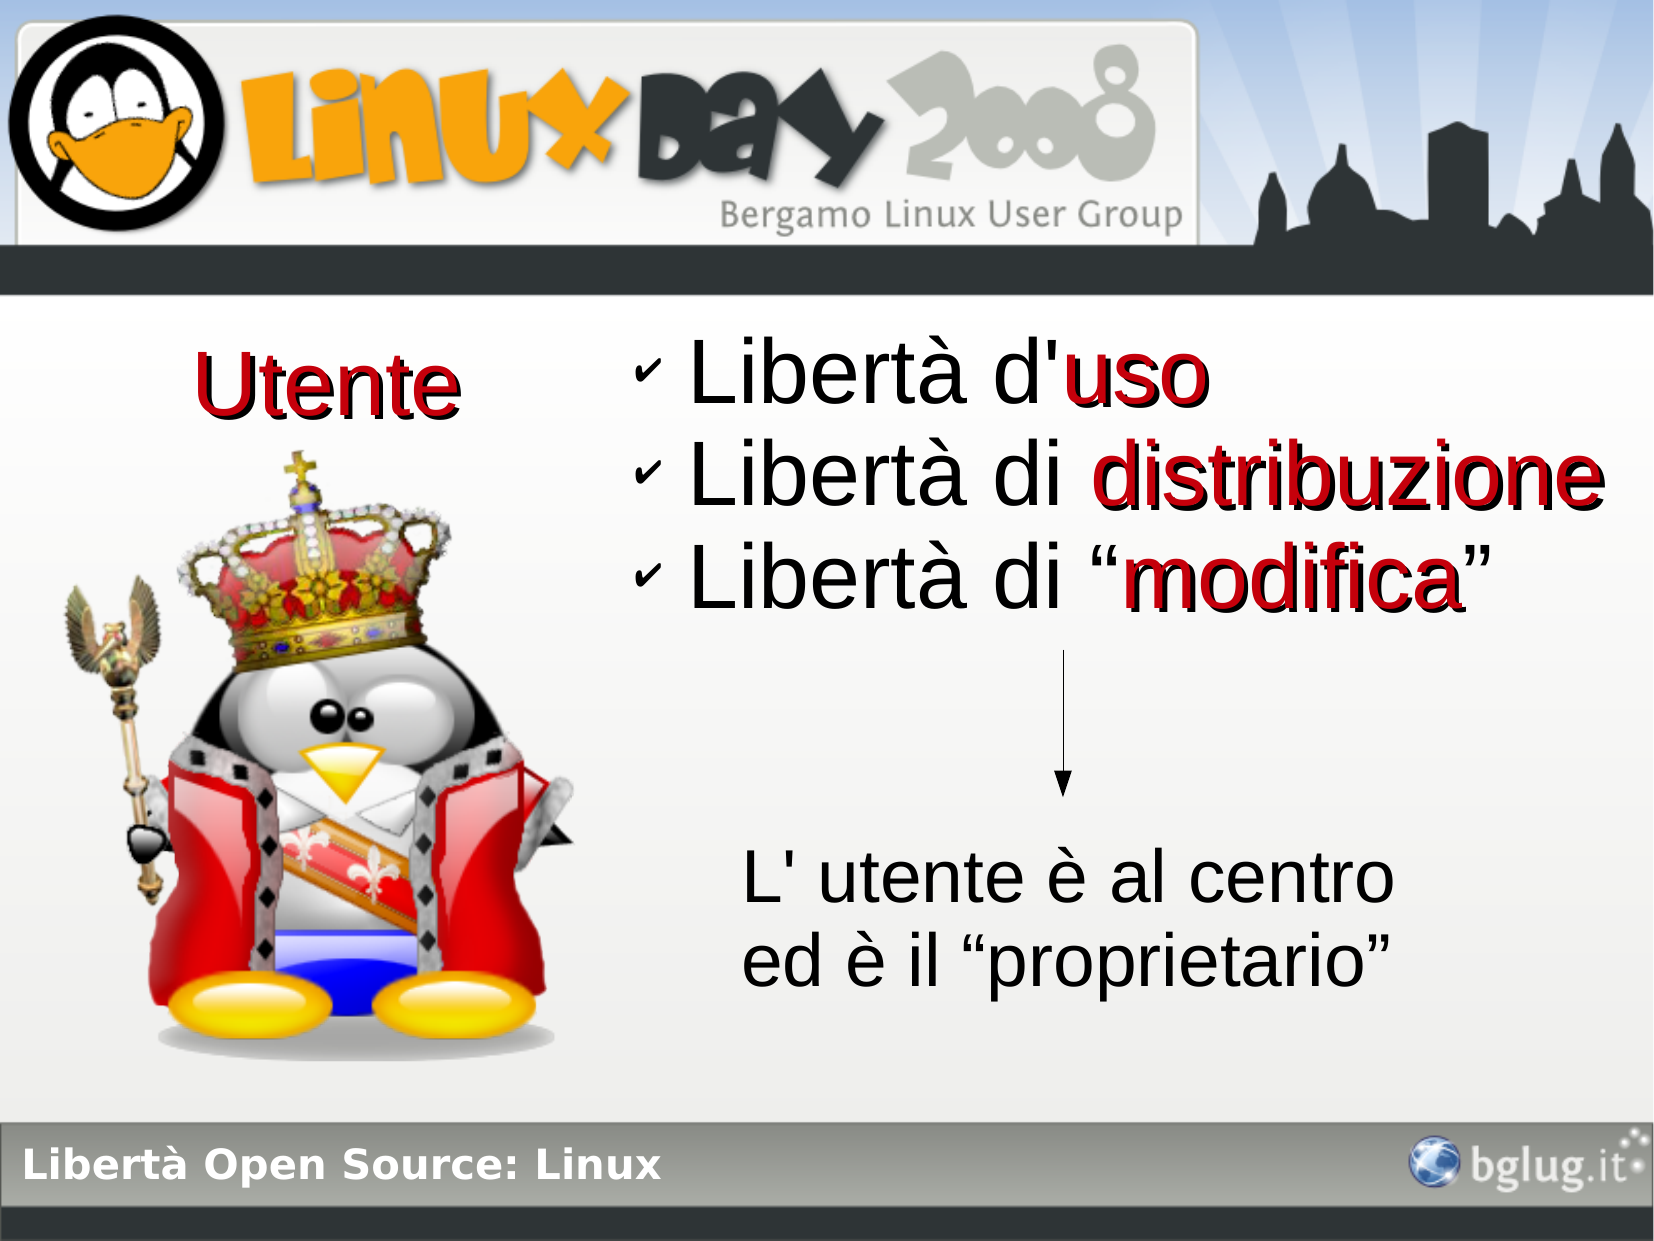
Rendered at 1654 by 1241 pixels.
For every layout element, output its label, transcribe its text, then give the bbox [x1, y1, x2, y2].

picture [0, 0, 1654, 1241]
text_box Libertà d'uso Libertà di distribuzione Libertà di “modifica” [620, 312, 1620, 636]
text_box Libertà Open Source: Linux [6, 1133, 677, 1198]
text_box Utente [177, 324, 502, 443]
text_box L' utente è al centro ed è il “proprietario” [726, 826, 1434, 1010]
